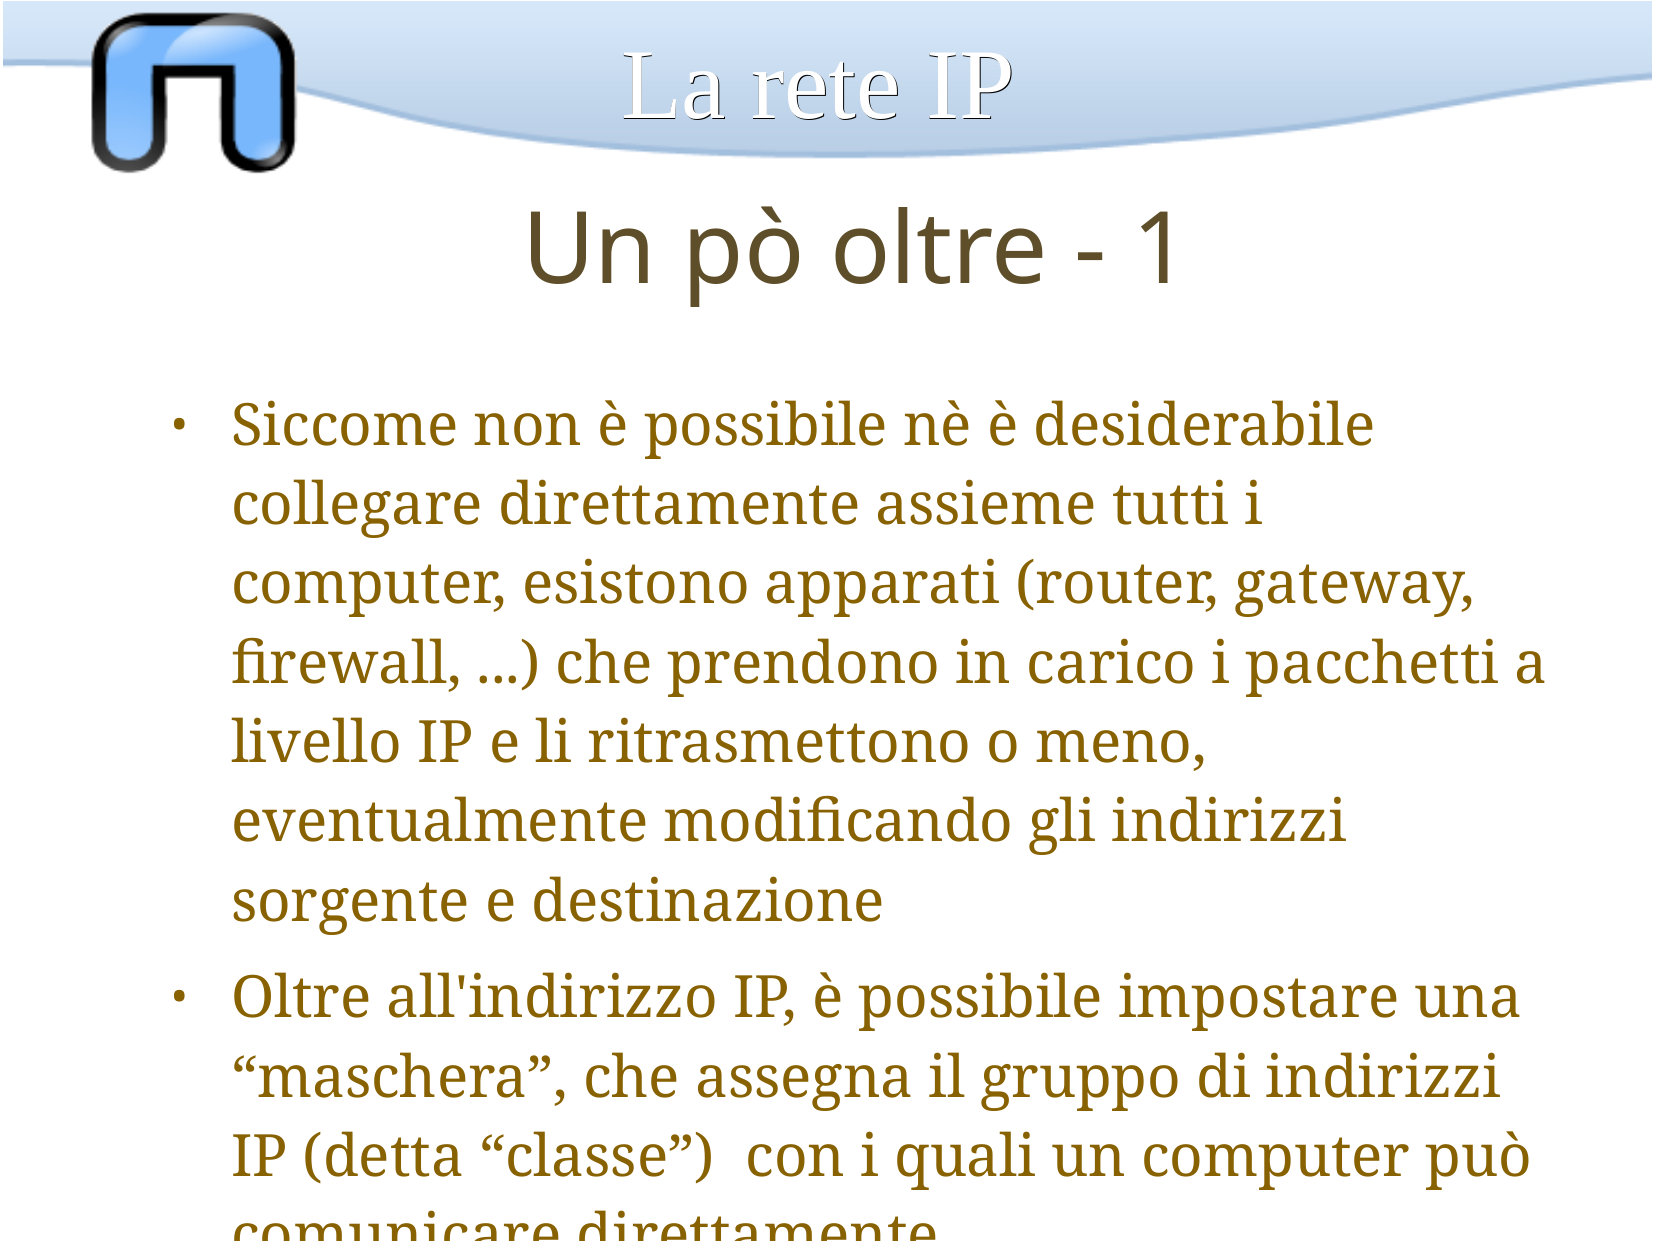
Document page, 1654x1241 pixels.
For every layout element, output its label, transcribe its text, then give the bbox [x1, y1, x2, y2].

text_box La rete IP [573, 29, 1063, 82]
title Un pò oltre - 1 [147, 82, 1565, 408]
list Siccome non è possibile nè è desiderabile collegare direttamente assieme tutti i computer, esistono apparati (router, gateway, firewall, ...) che prendono in carico i pacchetti a livello IP e li ritrasmettono o meno, eventualmente modificando gli indirizzi sorgente e destinazione Oltre all'indirizzo IP, è possibile impostare una “maschera”, che assegna il gruppo di indirizzi IP (detta “classe”) con i quali un computer può comunicare direttamente [136, 383, 1555, 1241]
picture [0, 0, 1654, 1241]
